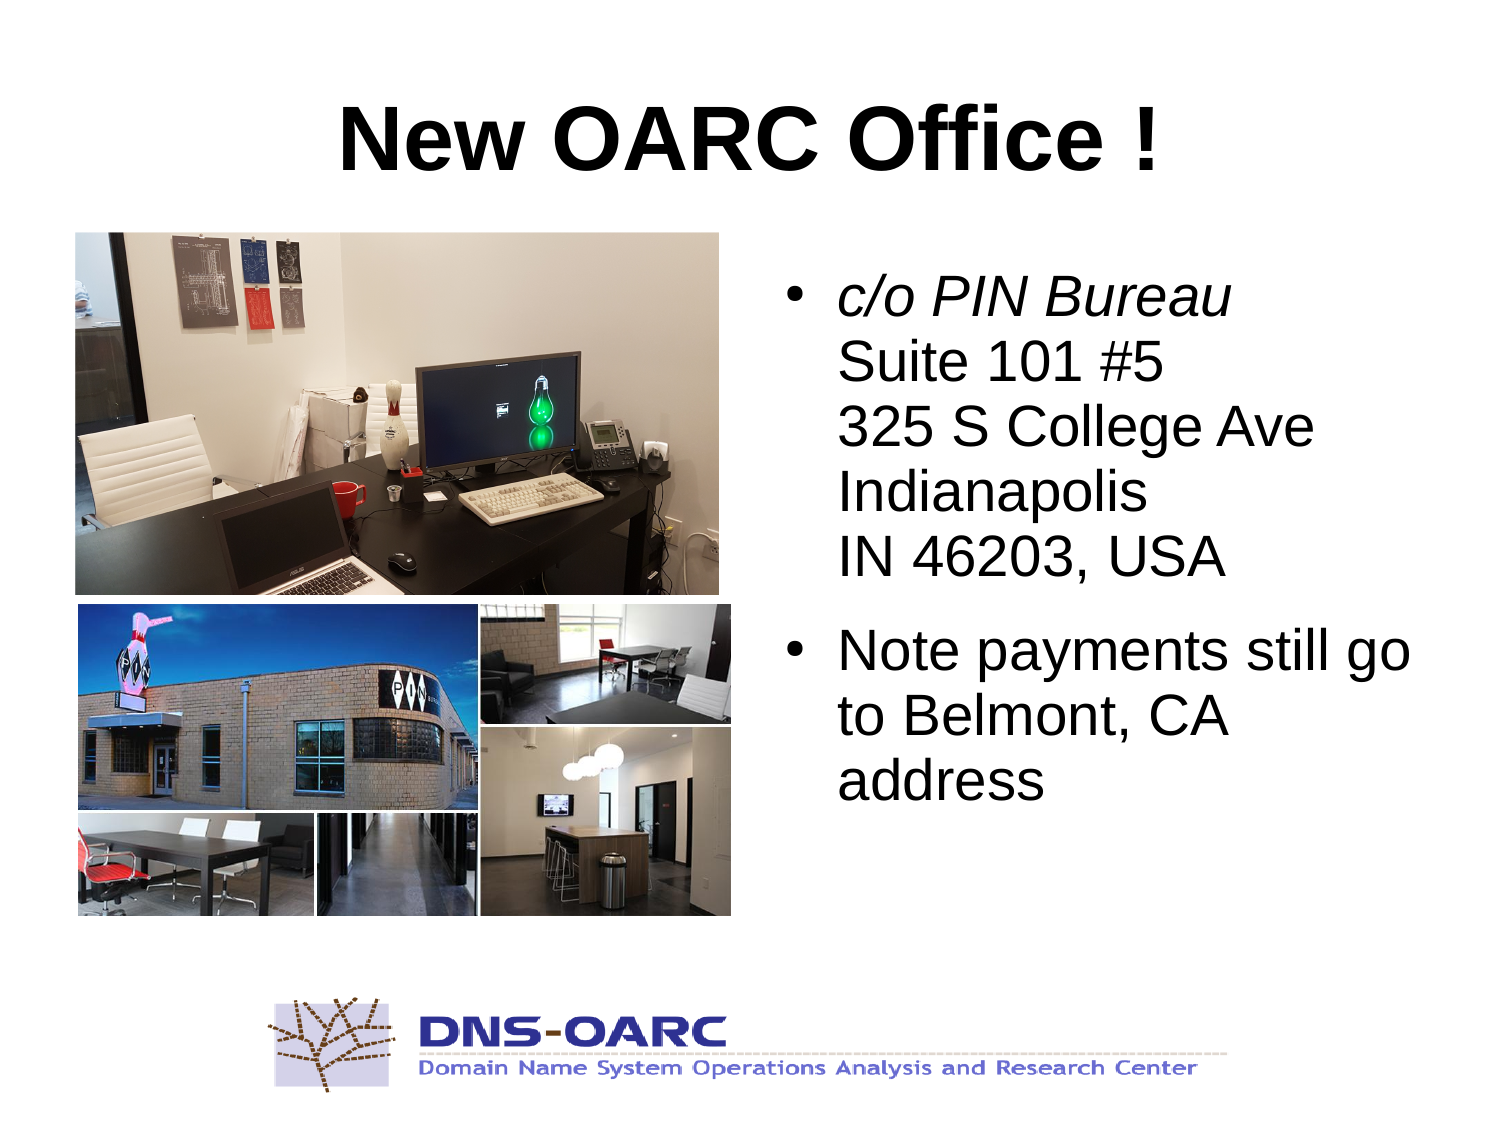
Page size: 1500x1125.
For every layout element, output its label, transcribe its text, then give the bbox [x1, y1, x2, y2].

title New OARC Office ! [75, 44, 1425, 233]
list c/o PIN Bureau Suite 101 #5 325 S College Ave Indianapolis IN 46203, USA Note payments still go to Belmont, CA address [766, 263, 1426, 916]
picture [78, 604, 731, 916]
picture [75, 232, 719, 595]
picture [214, 991, 1259, 1099]
